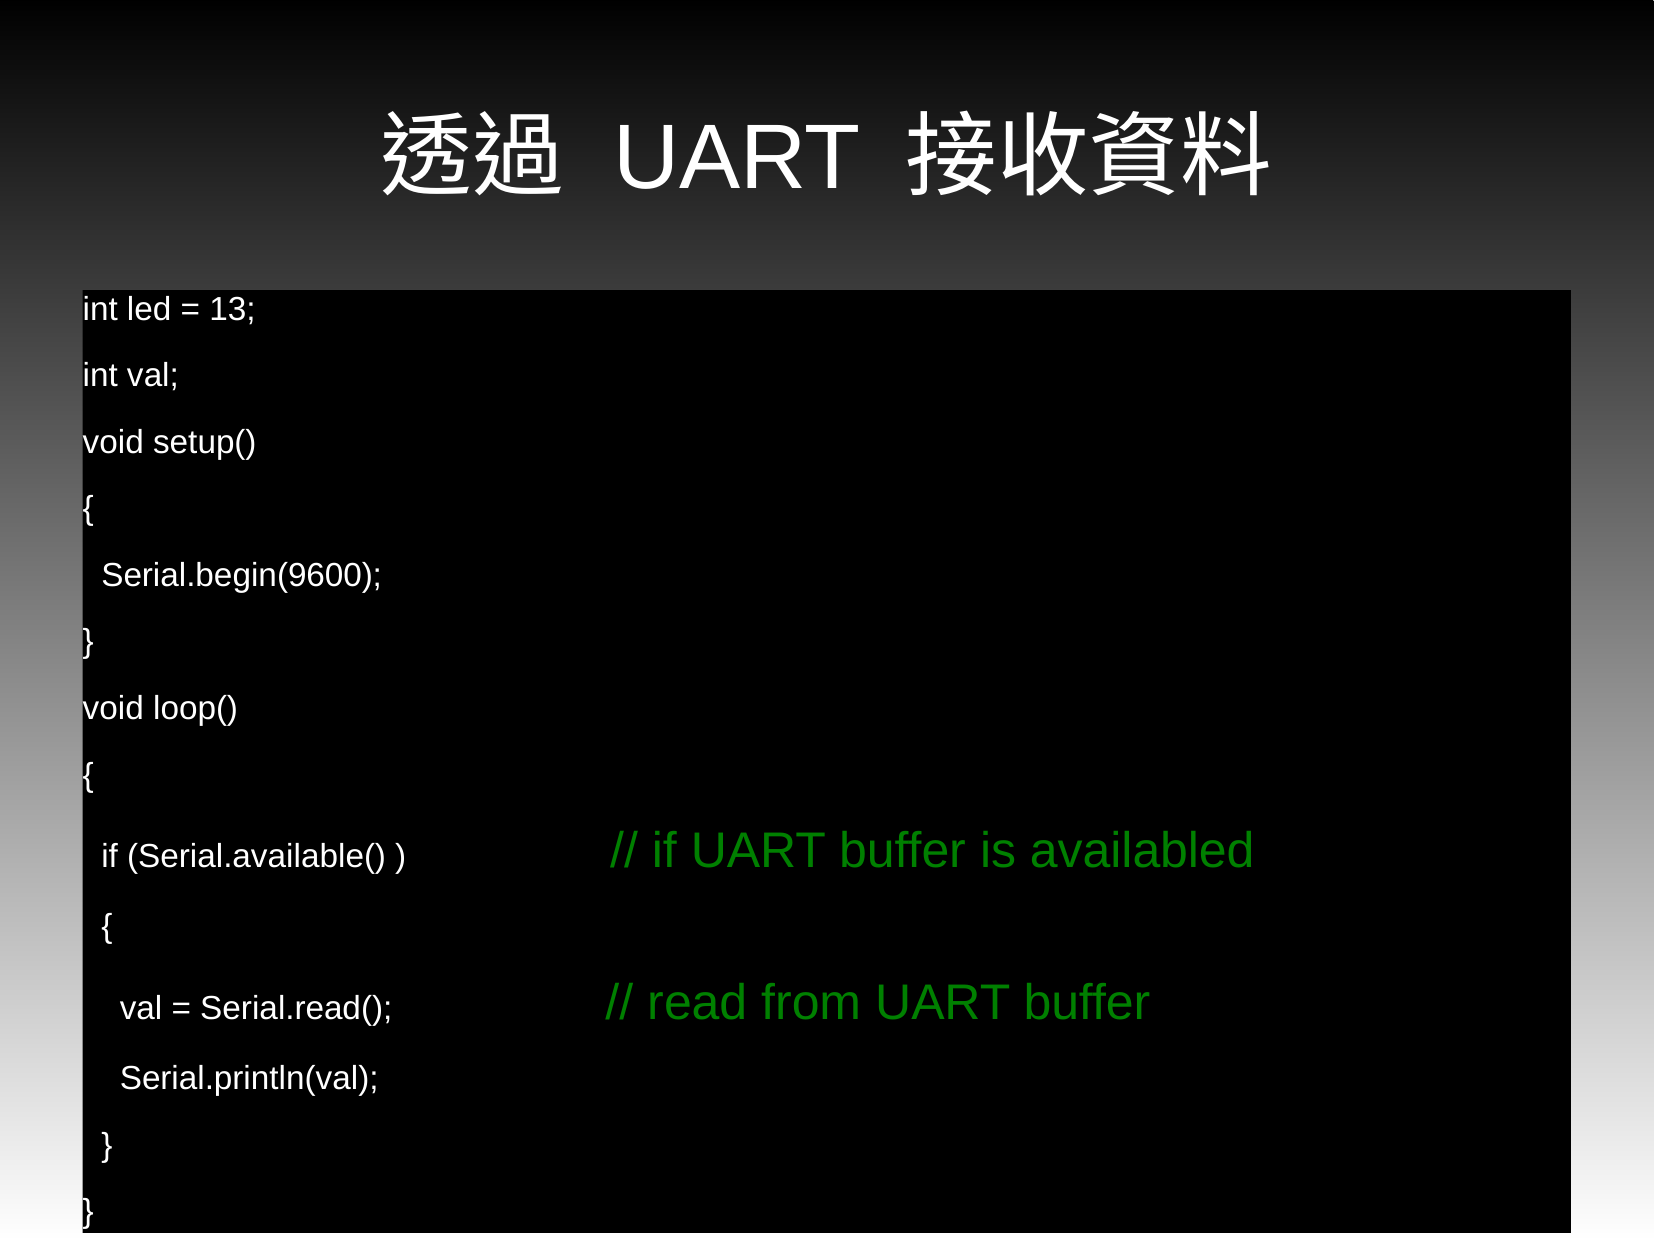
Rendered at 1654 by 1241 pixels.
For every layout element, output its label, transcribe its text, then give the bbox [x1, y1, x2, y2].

title 透過 UART 接收資料 [82, 56, 1571, 250]
list int led = 13; int val; void setup() { Serial.begin(9600); } void loop() { if (Serial.available() ) // if UART buffer is availabled { val = Serial.read(); // read from UART buffer Serial.println(val); } } [82, 290, 1571, 1233]
